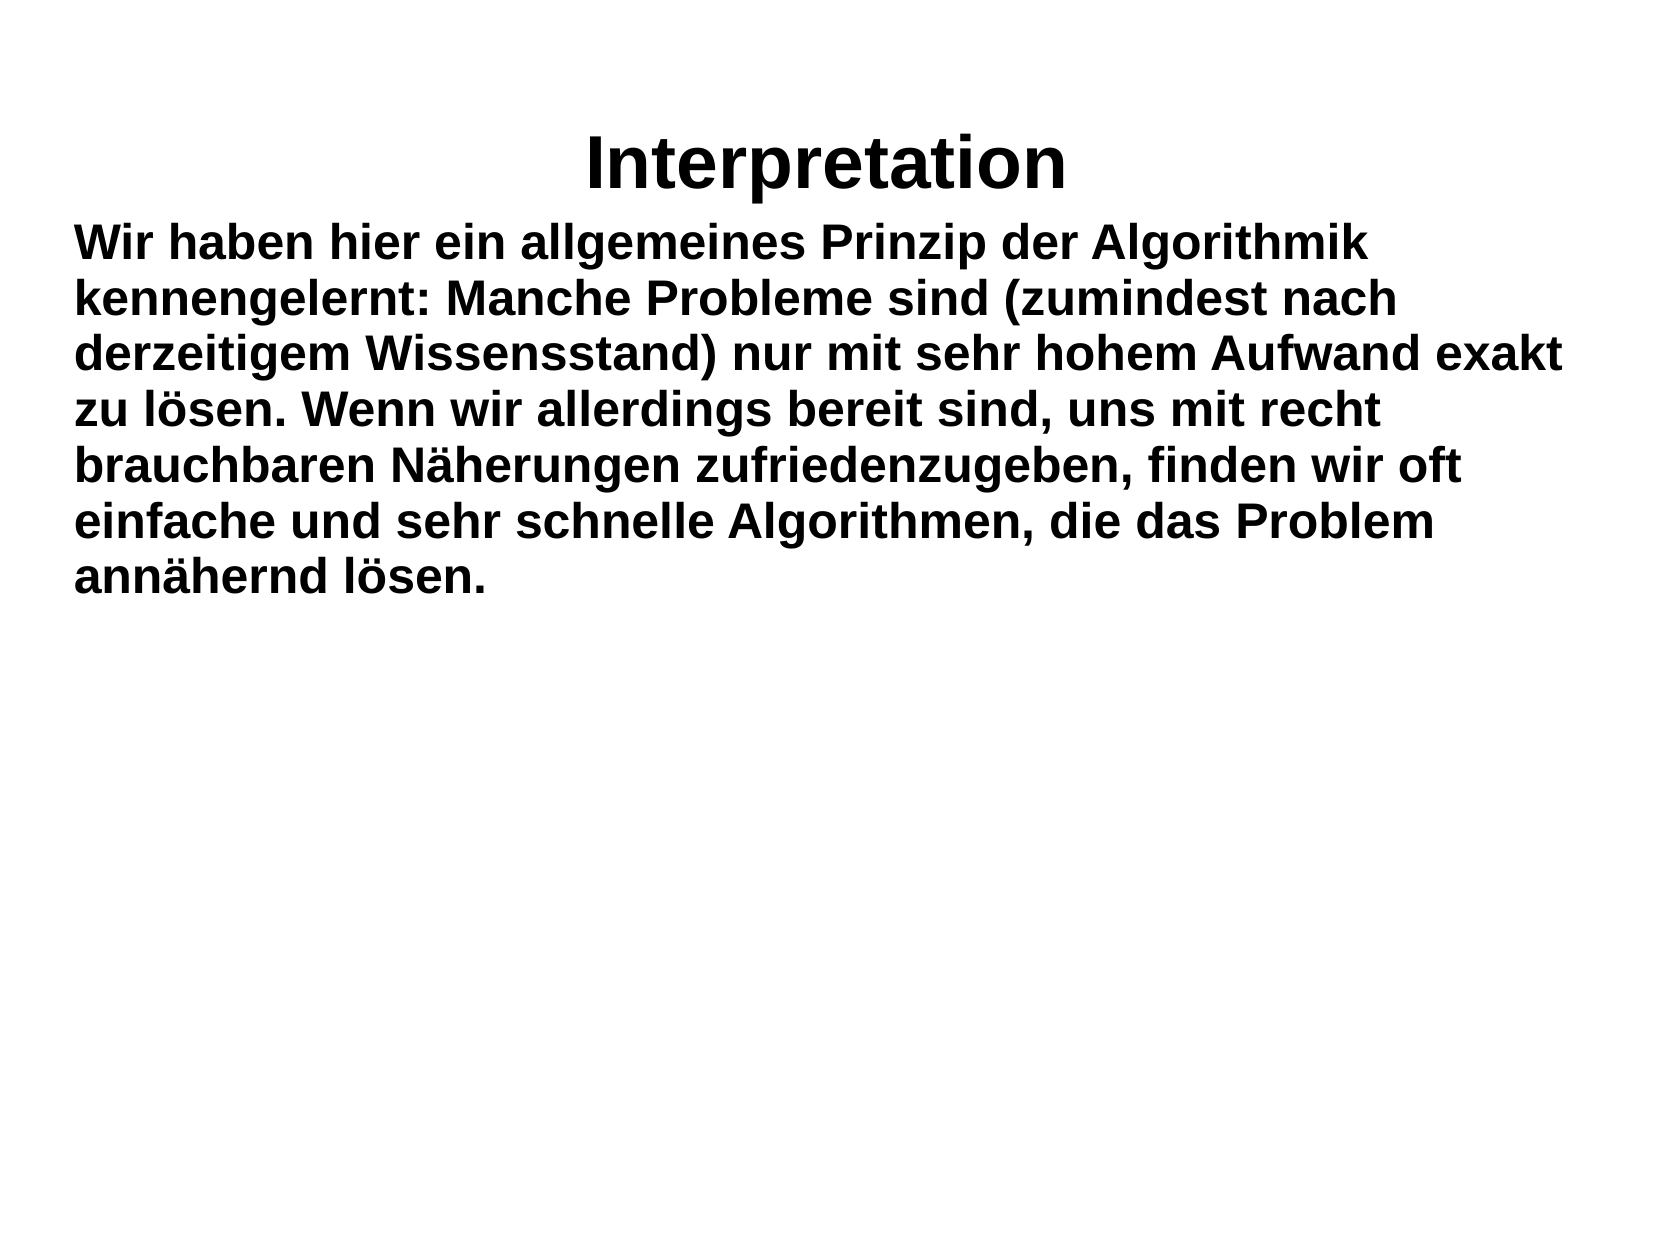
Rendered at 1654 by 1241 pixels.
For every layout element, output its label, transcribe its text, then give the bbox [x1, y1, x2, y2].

title Interpretation [88, 88, 1565, 206]
text_box Wir haben hier ein allgemeines Prinzip der Algorithmik kennengelernt: Manche Probleme sind (zumindest nach derzeitigem Wissensstand) nur mit sehr hohem Aufwand exakt zu lösen. Wenn wir allerdings bereit sind, uns mit recht brauchbaren Näherungen zufriedenzugeben, finden wir oft einfache und sehr schnelle Algorithmen, die das Problem annähernd lösen. [59, 206, 1595, 621]
